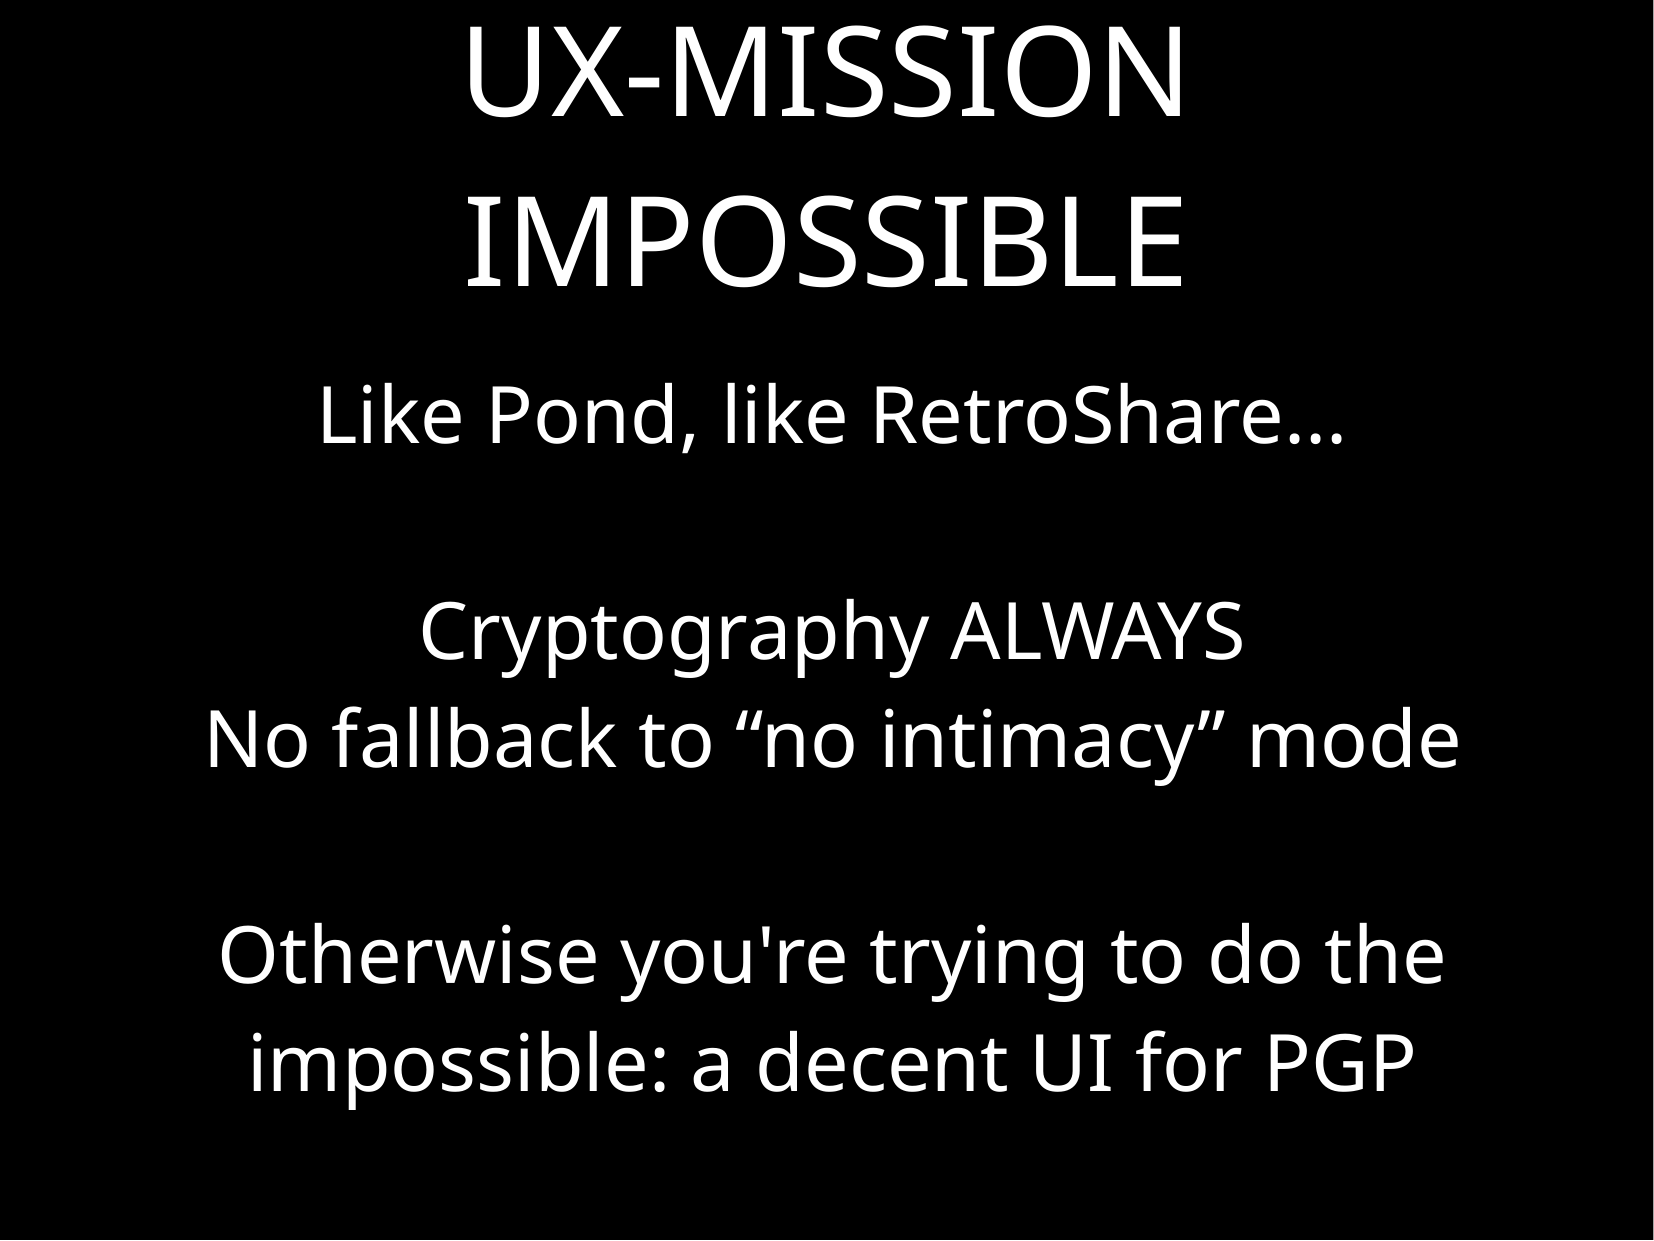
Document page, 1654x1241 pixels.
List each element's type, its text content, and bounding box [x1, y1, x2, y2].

title UX-MISSION IMPOSSIBLE [82, 49, 1571, 257]
subtitle Like Pond, like RetroShare... Cryptography ALWAYS No fallback to “no intimacy” mode Otherwise you're trying to do the impossible: a decent UI for PGP [105, 377, 1561, 1097]
